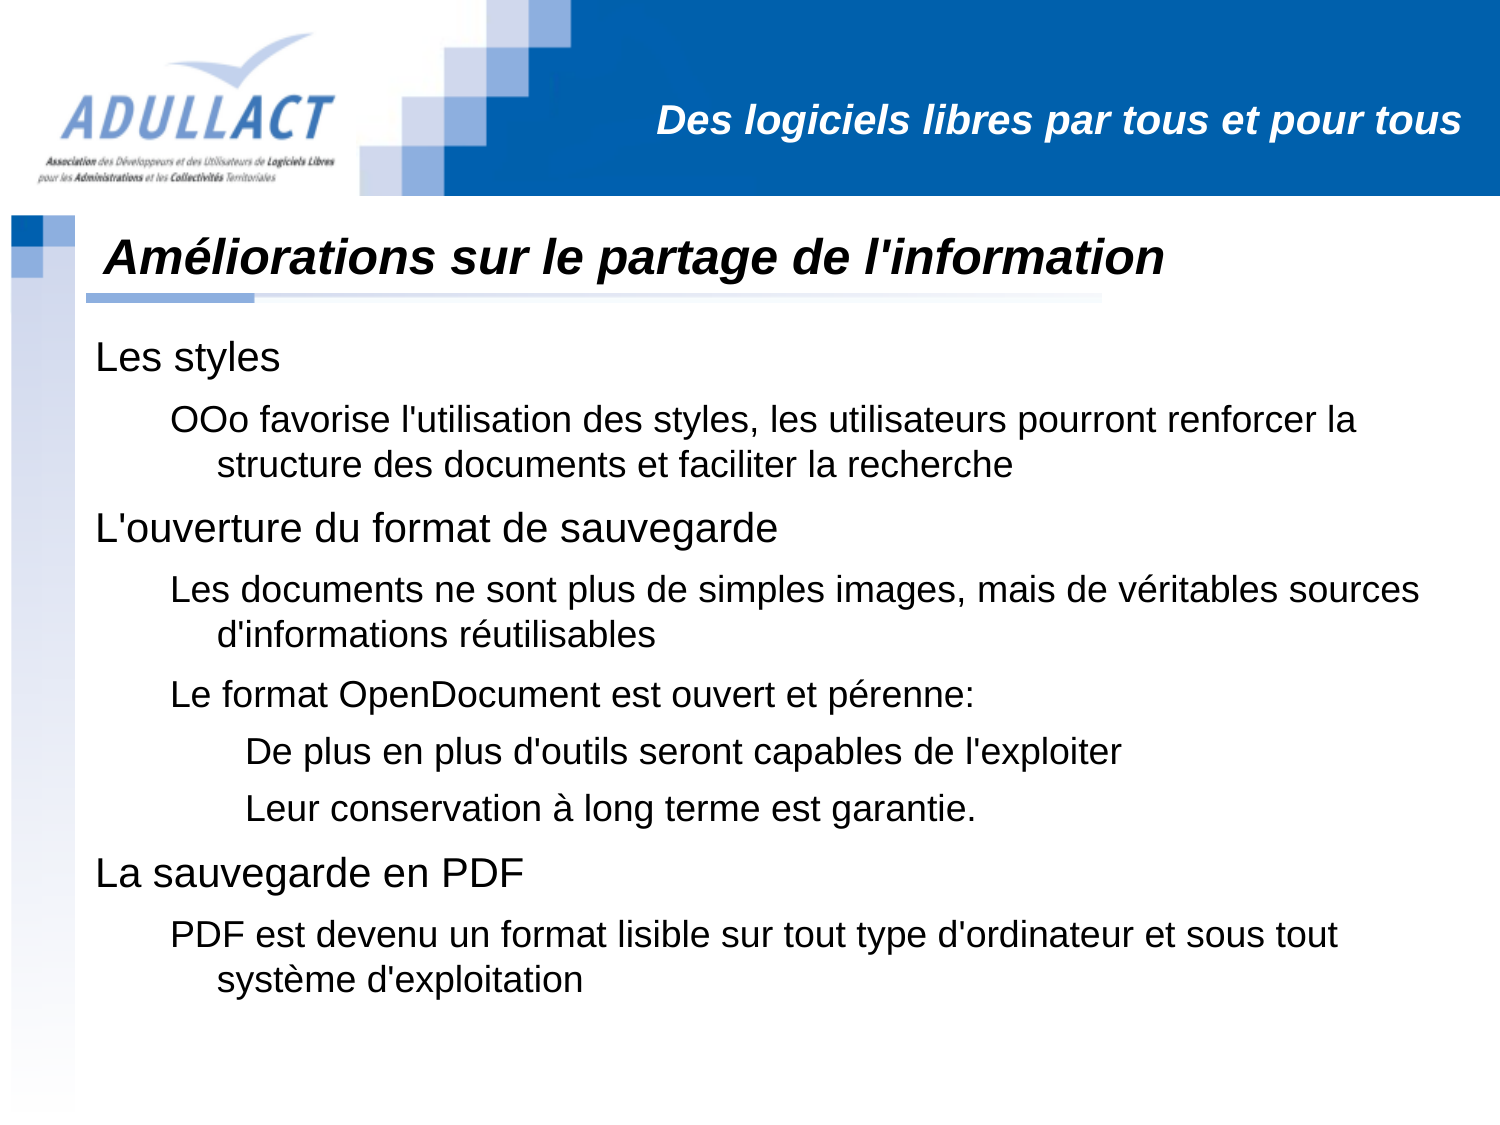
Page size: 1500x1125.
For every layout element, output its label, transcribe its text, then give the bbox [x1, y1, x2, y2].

picture [86, 293, 1102, 303]
title Améliorations sur le partage de l'information [88, 219, 1459, 292]
picture [356, 0, 1500, 196]
picture [10, 214, 75, 1113]
picture [31, 29, 346, 189]
list Les styles OOo favorise l'utilisation des styles, les utilisateurs pourront renforcer la structure des documents et faciliter la recherche L'ouverture du format de sauvegarde Les documents ne sont plus de simples images, mais de véritables sources d'informations réutilisables Le format OpenDocument est ouvert et pérenne: De plus en plus d'outils seront capables de l'exploiter Leur conservation à long terme est garantie. La sauvegarde en PDF PDF est devenu un format lisible sur tout type d'ordinateur et sous tout système d'exploitation [95, 330, 1476, 1125]
